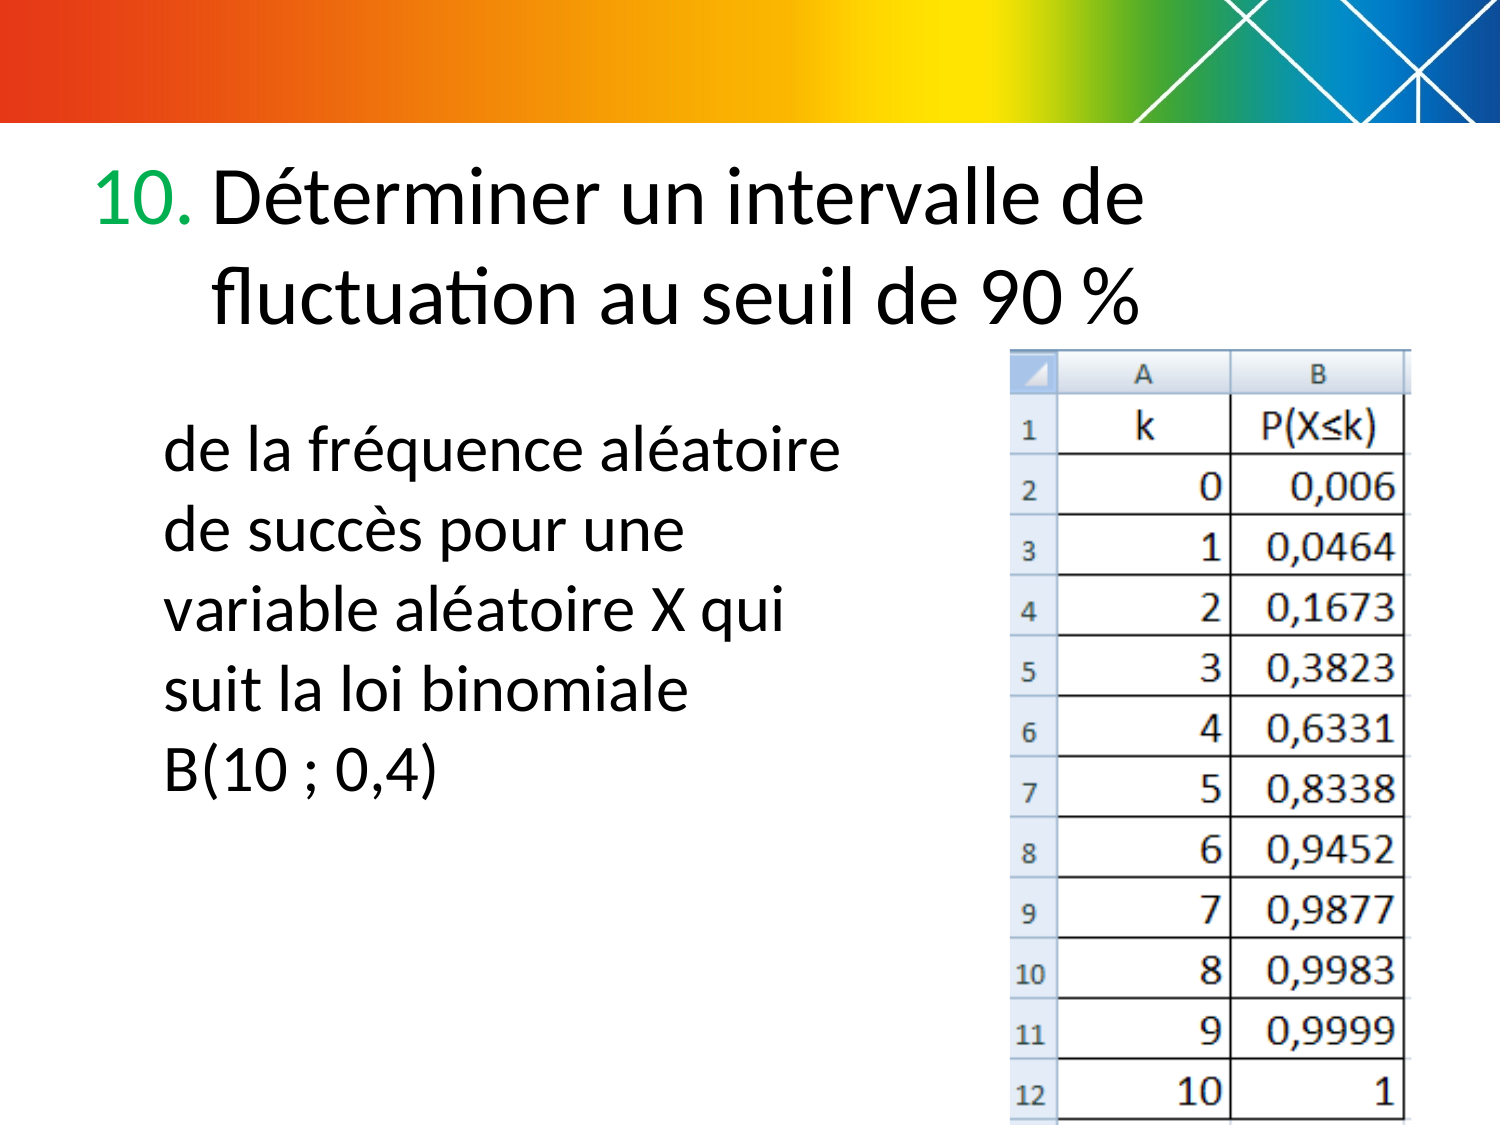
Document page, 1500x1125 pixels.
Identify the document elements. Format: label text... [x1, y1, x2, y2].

title Déterminer un intervalle de fluctuation au seuil de 90 % [75, 133, 1426, 449]
picture [1009, 349, 1412, 1125]
text_box de la fréquence aléatoire de succès pour une variable aléatoire X qui suit la loi binomiale B(10 ; 0,4) [64, 397, 886, 893]
picture [0, 0, 1359, 123]
picture [1340, 0, 1500, 123]
